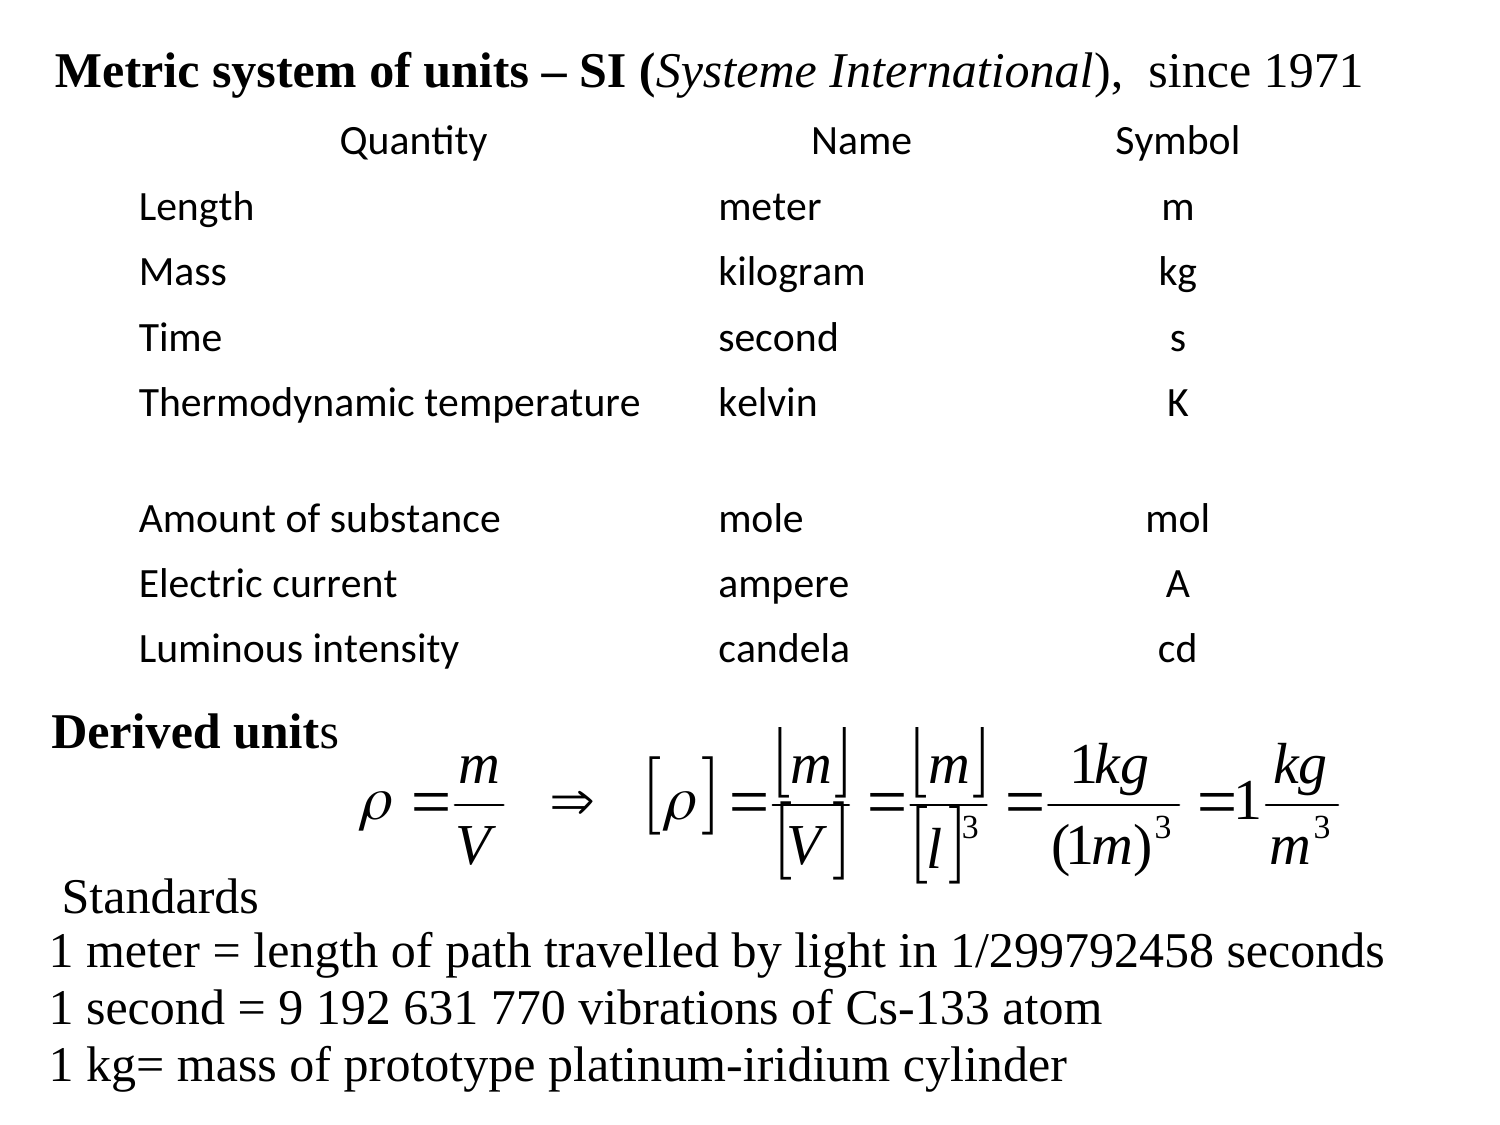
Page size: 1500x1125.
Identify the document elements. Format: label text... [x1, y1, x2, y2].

table_cell Mass [124, 236, 704, 302]
table_cell Amount of substance [124, 483, 704, 548]
table_header Name [704, 105, 1020, 171]
chart [348, 727, 1353, 892]
text_box 1 meter = length of path travelled by light in 1/299792458 seconds 1 second = 9 192 631 770 vibrations of Cs-133 atom 1 kg= mass of prototype platinum-iridium cylinder [33, 914, 1414, 1101]
table_header Symbol [1020, 105, 1336, 171]
table_cell K [1020, 367, 1336, 483]
table_cell meter [704, 171, 1020, 236]
table_cell ampere [704, 548, 1020, 614]
table_cell mol [1020, 483, 1336, 548]
table_cell cd [1020, 614, 1336, 679]
table_cell Electric current [124, 548, 704, 614]
table_cell kilogram [704, 236, 1020, 302]
table_cell s [1020, 302, 1336, 367]
table_cell kelvin [704, 367, 1020, 483]
table_cell Thermodynamic temperature [124, 367, 704, 483]
table_cell Length [124, 171, 704, 236]
table_cell Luminous intensity [124, 614, 704, 679]
table_cell m [1020, 171, 1336, 236]
table_cell A [1020, 548, 1336, 614]
table_cell Time [124, 302, 704, 367]
table_cell second [704, 302, 1020, 367]
table_cell kg [1020, 236, 1336, 302]
text_box Standards [46, 855, 275, 914]
table_header Quantity [124, 105, 704, 171]
table_cell candela [704, 614, 1020, 679]
text_box Derived units [36, 691, 354, 767]
text_box Metric system of units – SI (Systeme International), since 1971 [40, 0, 1379, 106]
table_cell mole [704, 483, 1020, 548]
